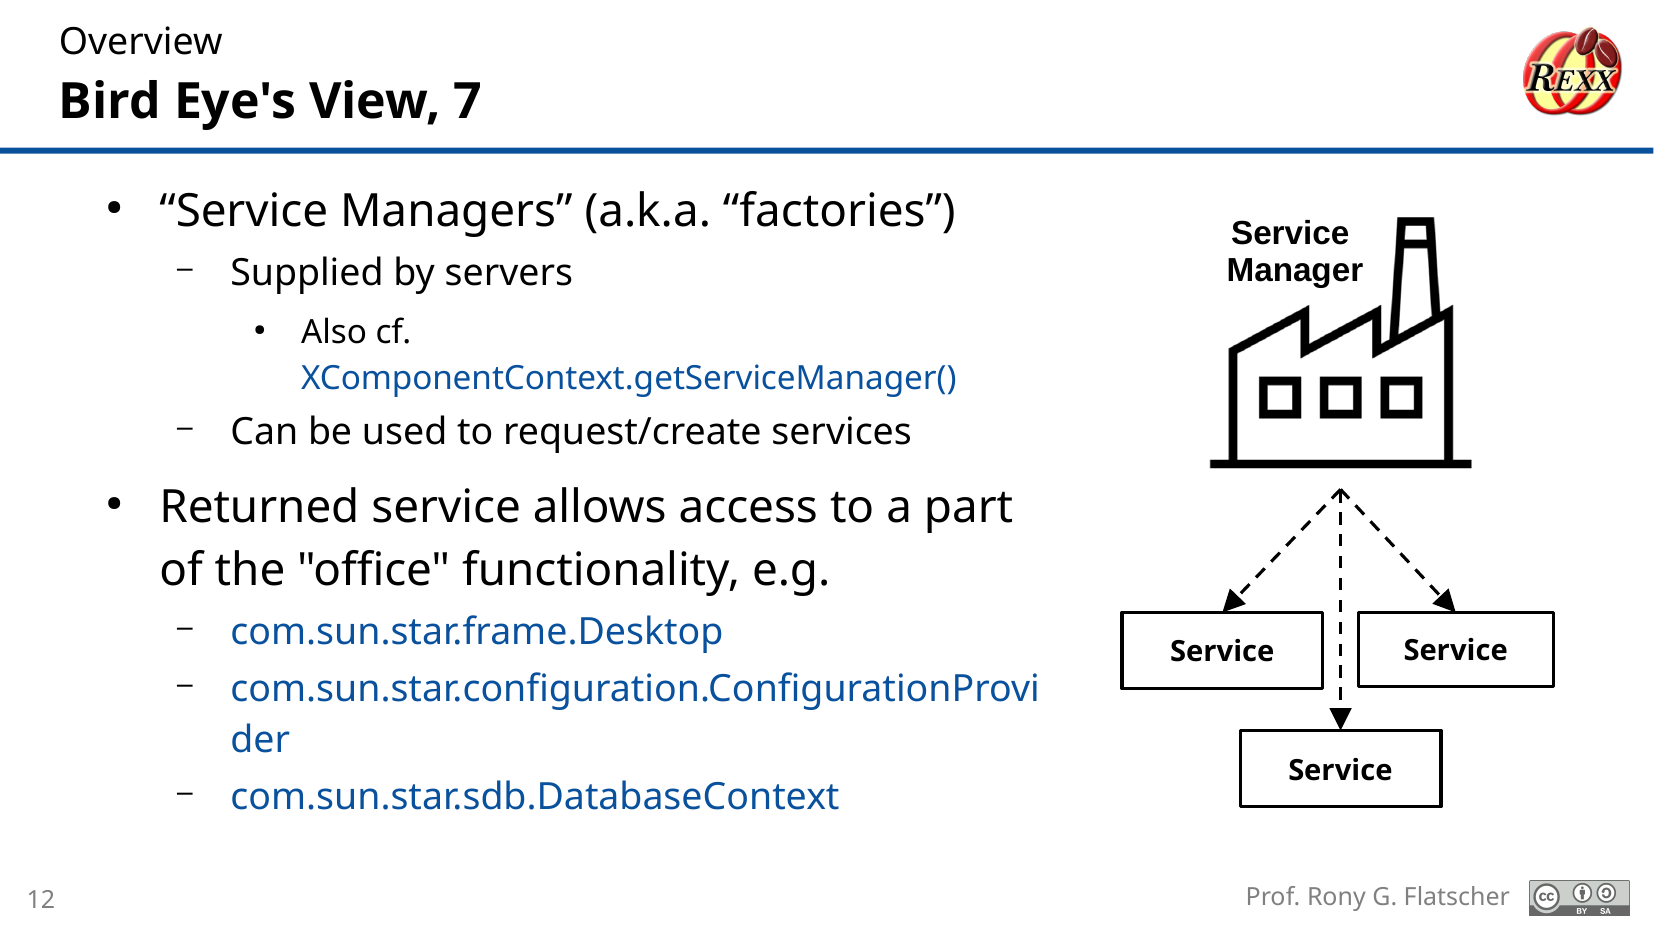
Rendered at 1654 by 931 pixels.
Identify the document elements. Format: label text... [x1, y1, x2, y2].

list “Service Managers” (a.k.a. “factories”) Supplied by servers Also cf. XComponentContext.getServiceManager() Can be used to request/create services Returned service allows access to a part of the "office" functionality, e.g. com.sun.star.frame.Desktop com.sun.star.configuration.ConfigurationProvider com.sun.star.sdb.DatabaseContext [88, 177, 1063, 857]
title Overview Bird Eye's View, 7 [0, 0, 1625, 148]
text_box Service [1122, 612, 1323, 689]
text_box Service Manager [1192, 206, 1388, 296]
picture [1192, 194, 1489, 491]
text_box Service [1240, 730, 1441, 807]
text_box Service [1358, 612, 1554, 687]
